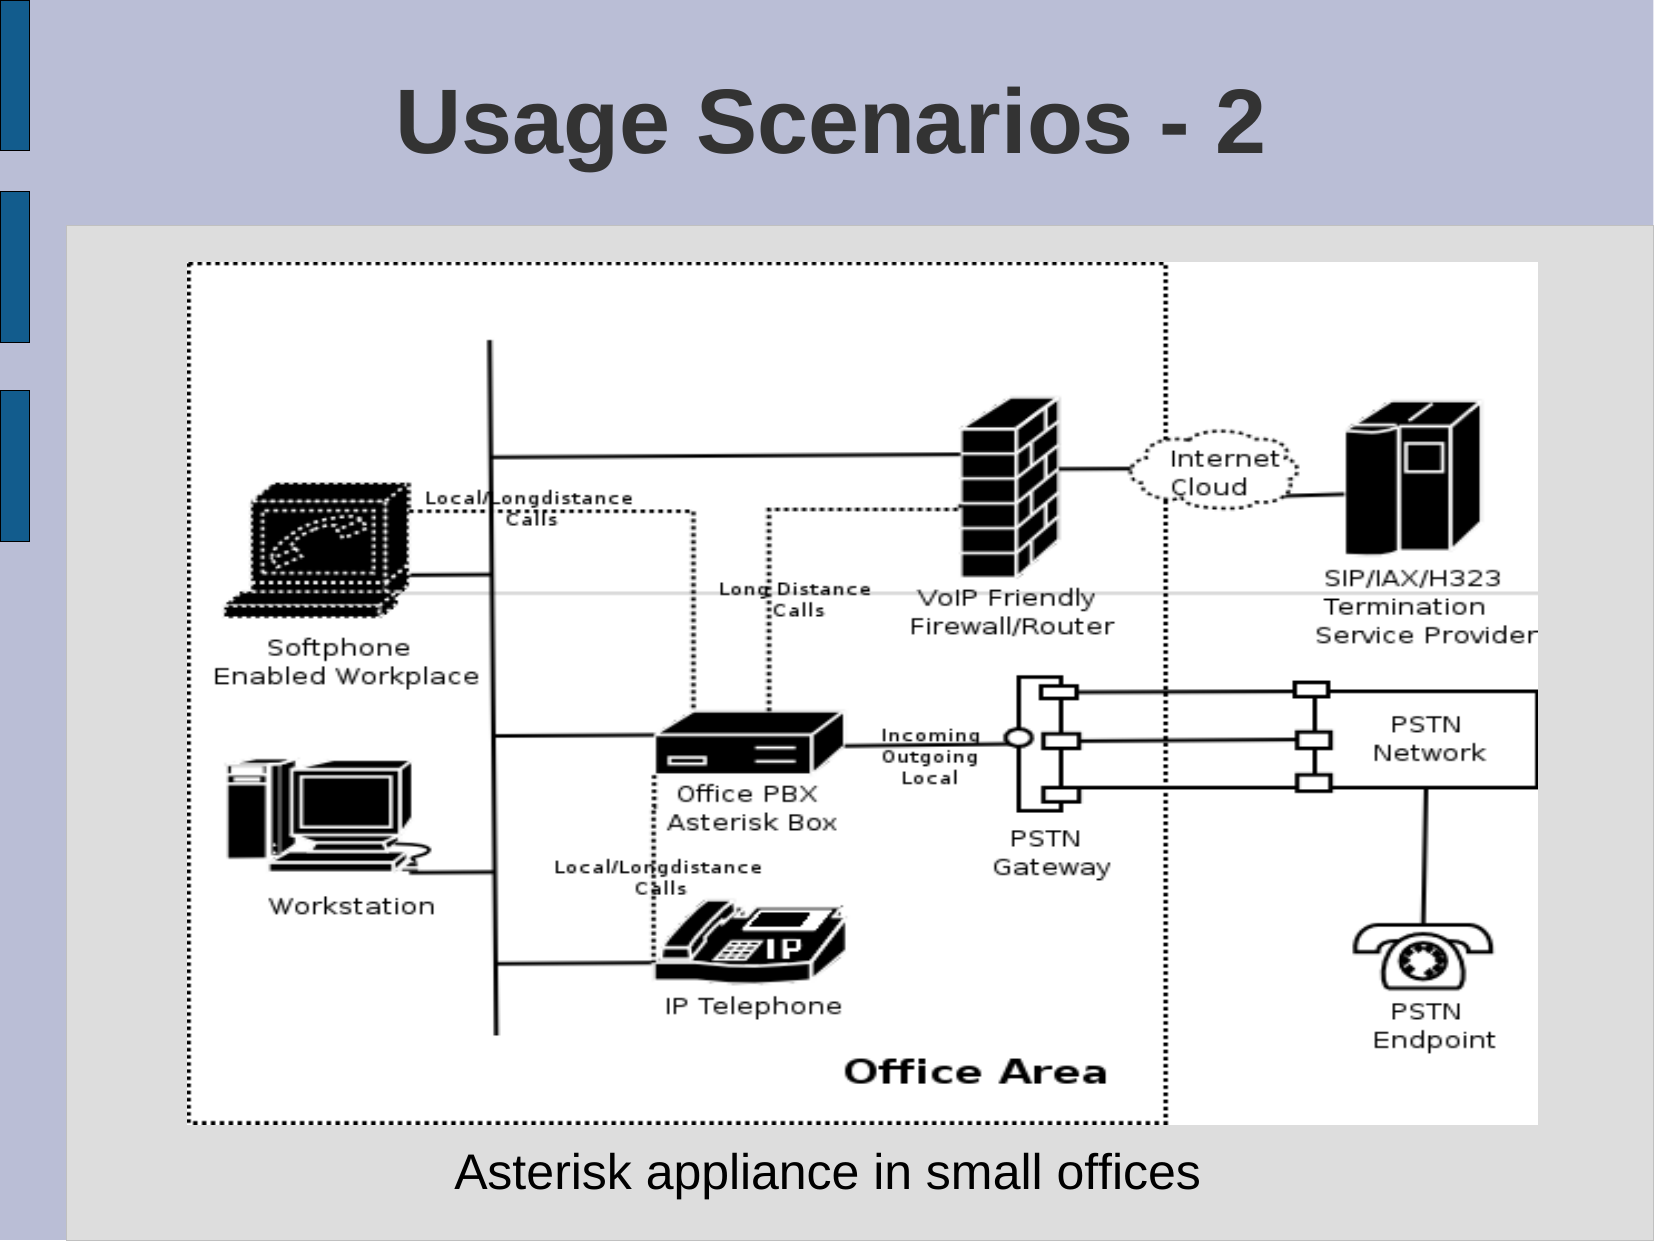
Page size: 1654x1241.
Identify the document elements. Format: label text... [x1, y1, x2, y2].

title Usage Scenarios - 2 [125, 17, 1538, 226]
picture [187, 262, 1538, 1126]
text_box Asterisk appliance in small offices [454, 1144, 1188, 1201]
